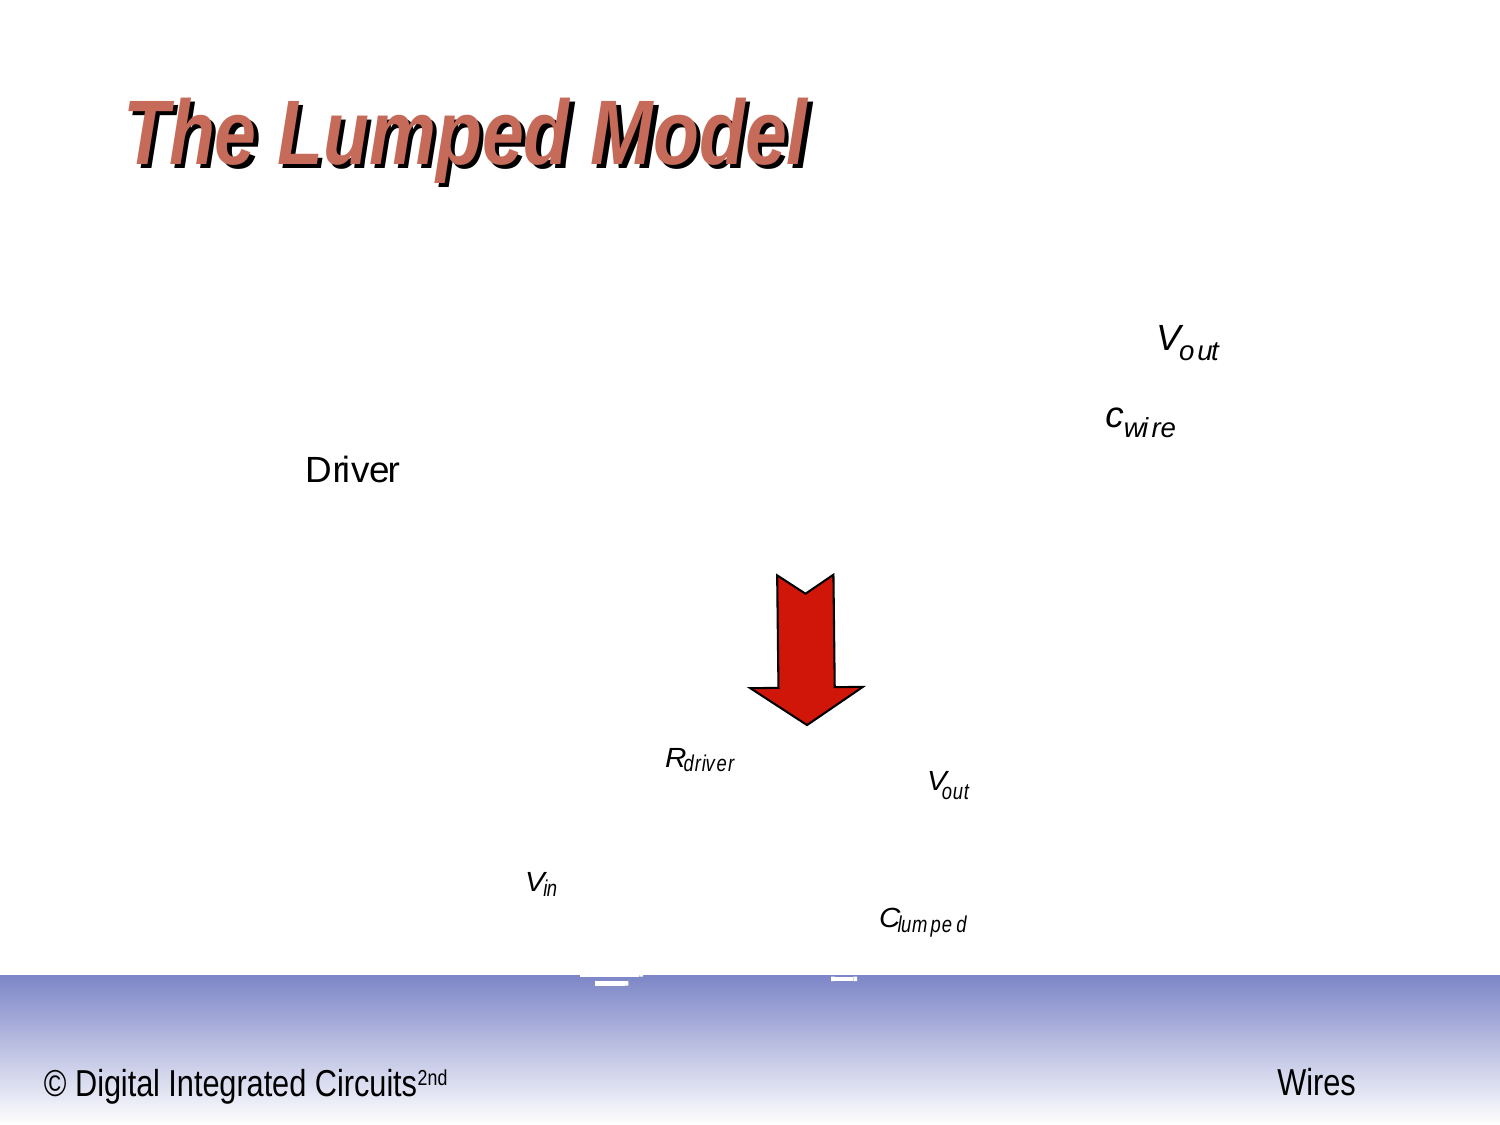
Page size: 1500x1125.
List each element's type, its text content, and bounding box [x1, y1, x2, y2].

picture [525, 737, 976, 1023]
picture [249, 312, 1225, 550]
title The Lumped Model [108, 65, 1384, 190]
text_box [750, 574, 863, 726]
